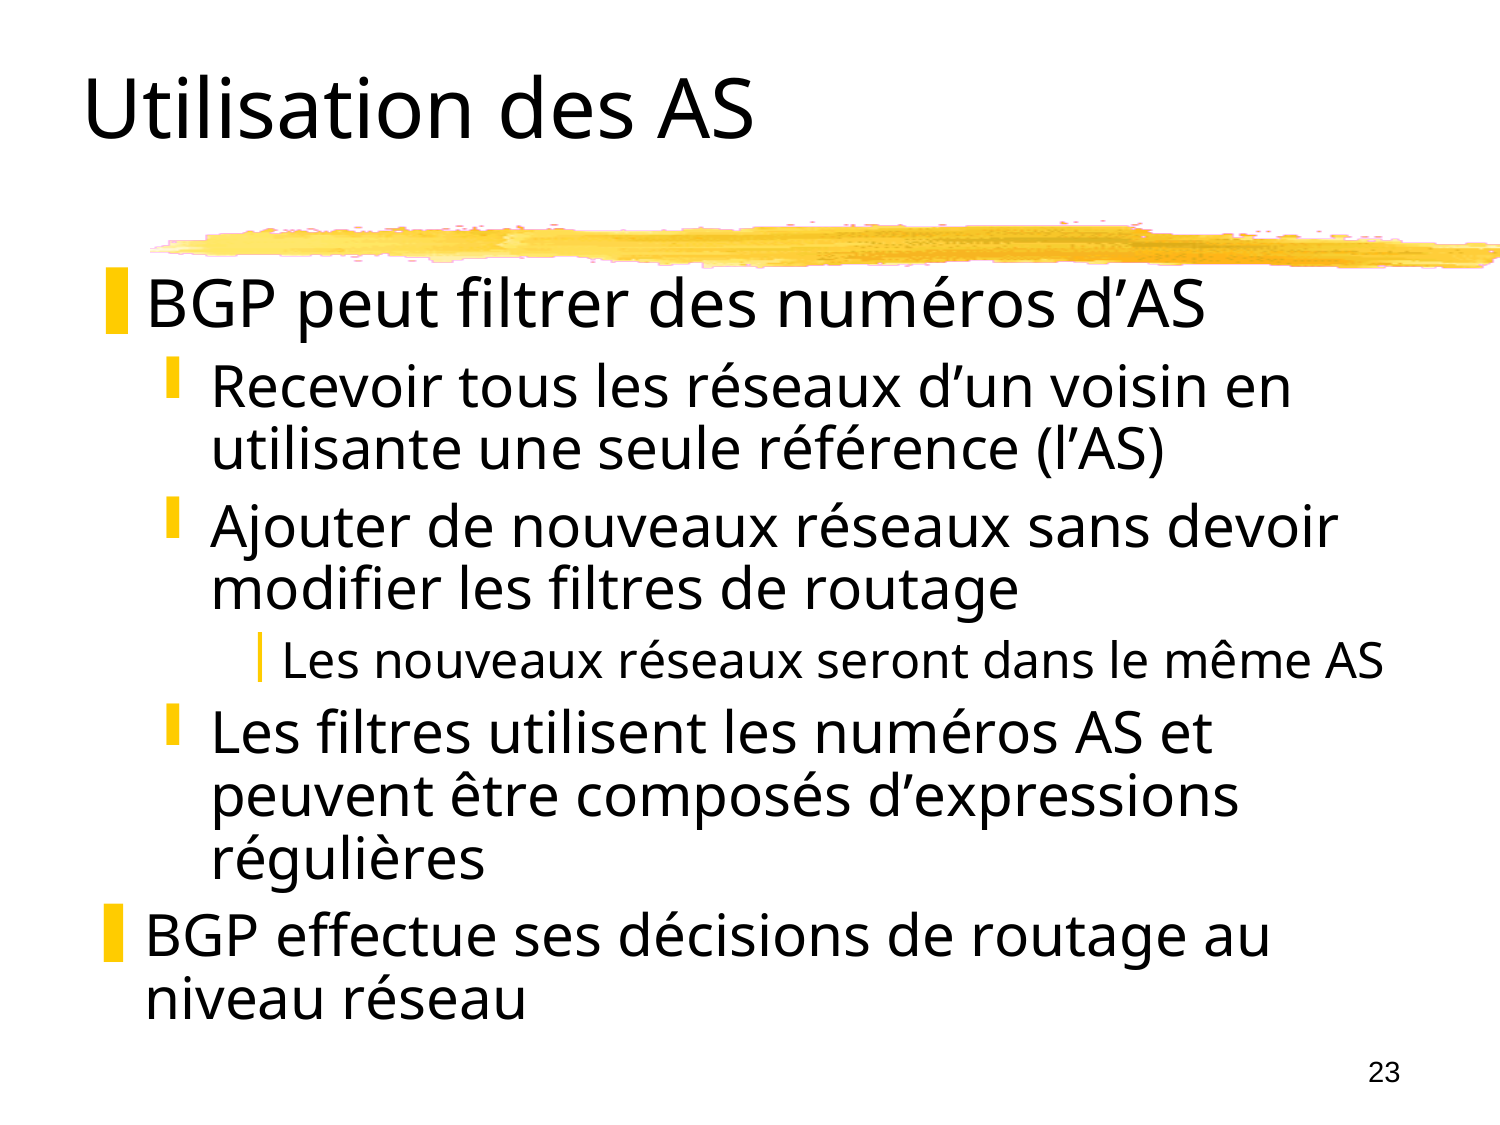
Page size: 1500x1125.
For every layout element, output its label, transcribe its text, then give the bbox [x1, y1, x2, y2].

list BGP peut filtrer des numéros d’AS Recevoir tous les réseaux d’un voisin en utilisante une seule référence (l’AS)‏ Ajouter de nouveaux réseaux sans devoir modifier les filtres de routage Les nouveaux réseaux seront dans le même AS Les filtres utilisent les numéros AS et peuvent être composés d’expressions régulières BGP effectue ses décisions de routage au niveau réseau [74, 262, 1417, 1096]
title Utilisation des AS [66, 37, 1342, 163]
picture [150, 215, 1500, 279]
